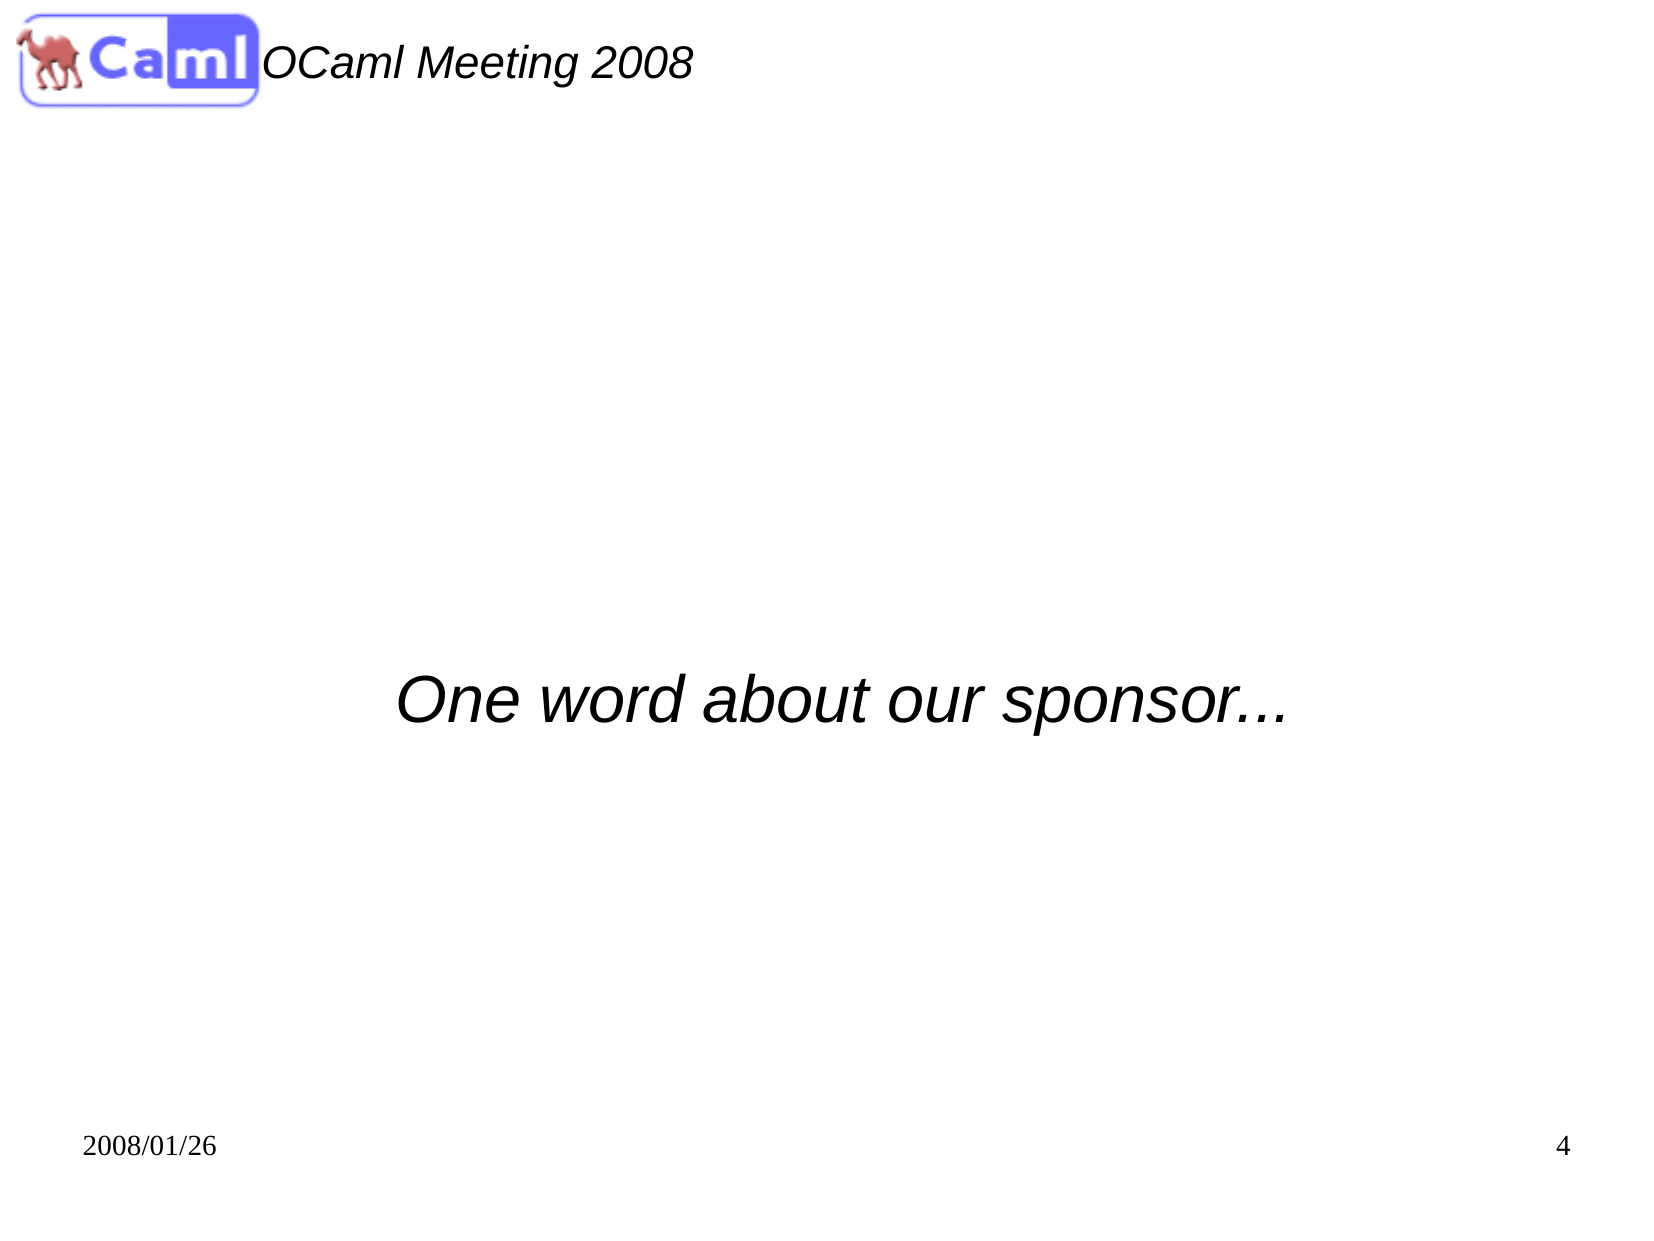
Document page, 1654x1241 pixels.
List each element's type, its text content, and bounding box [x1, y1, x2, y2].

picture [13, 3, 267, 119]
subtitle One word about our sponsor... [82, 290, 1571, 1109]
